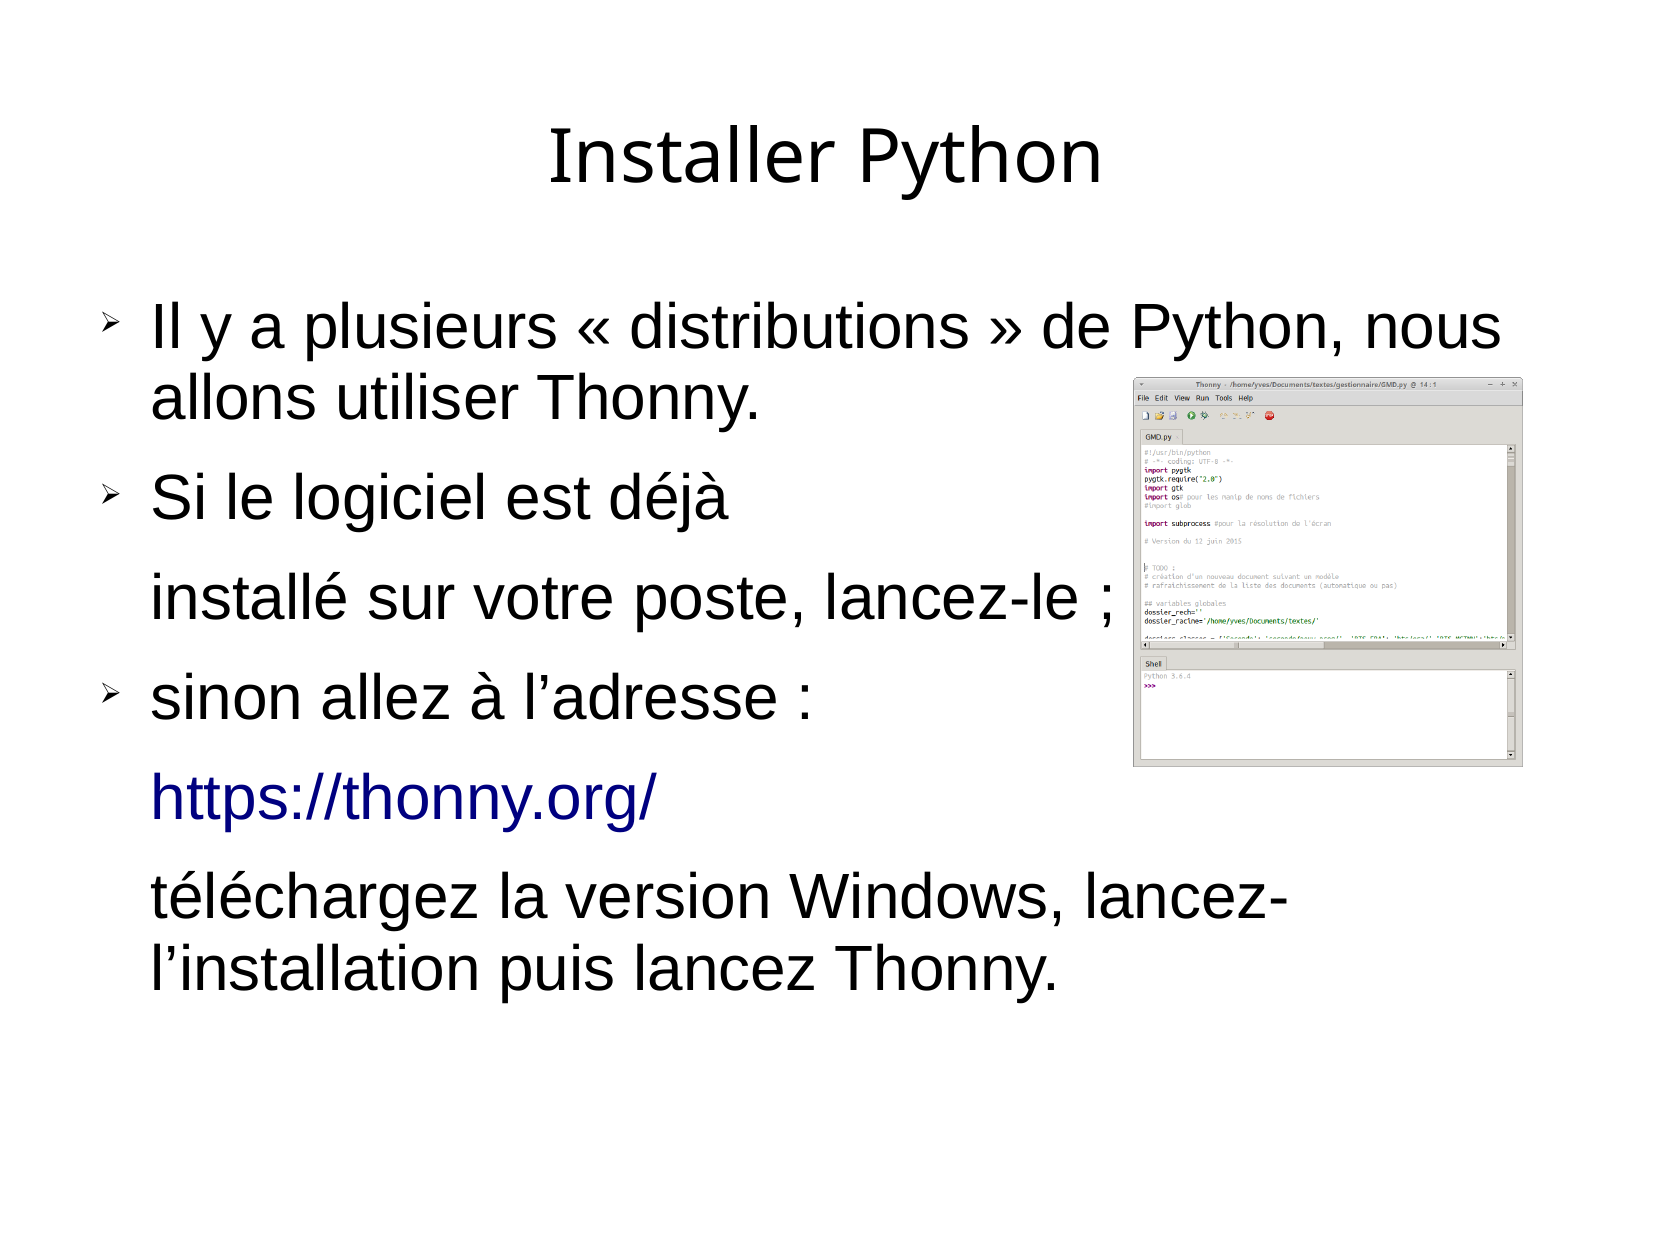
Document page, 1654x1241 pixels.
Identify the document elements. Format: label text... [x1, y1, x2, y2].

picture [1133, 377, 1523, 767]
list Il y a plusieurs « distributions » de Python, nous allons utiliser Thonny. Si le logiciel est déjà installé sur votre poste, lancez-le ; sinon allez à l’adresse : https://thonny.org/ téléchargez la version Windows, lancez-l’installation puis lancez Thonny. [82, 290, 1571, 1010]
title Installer Python [82, 49, 1571, 257]
